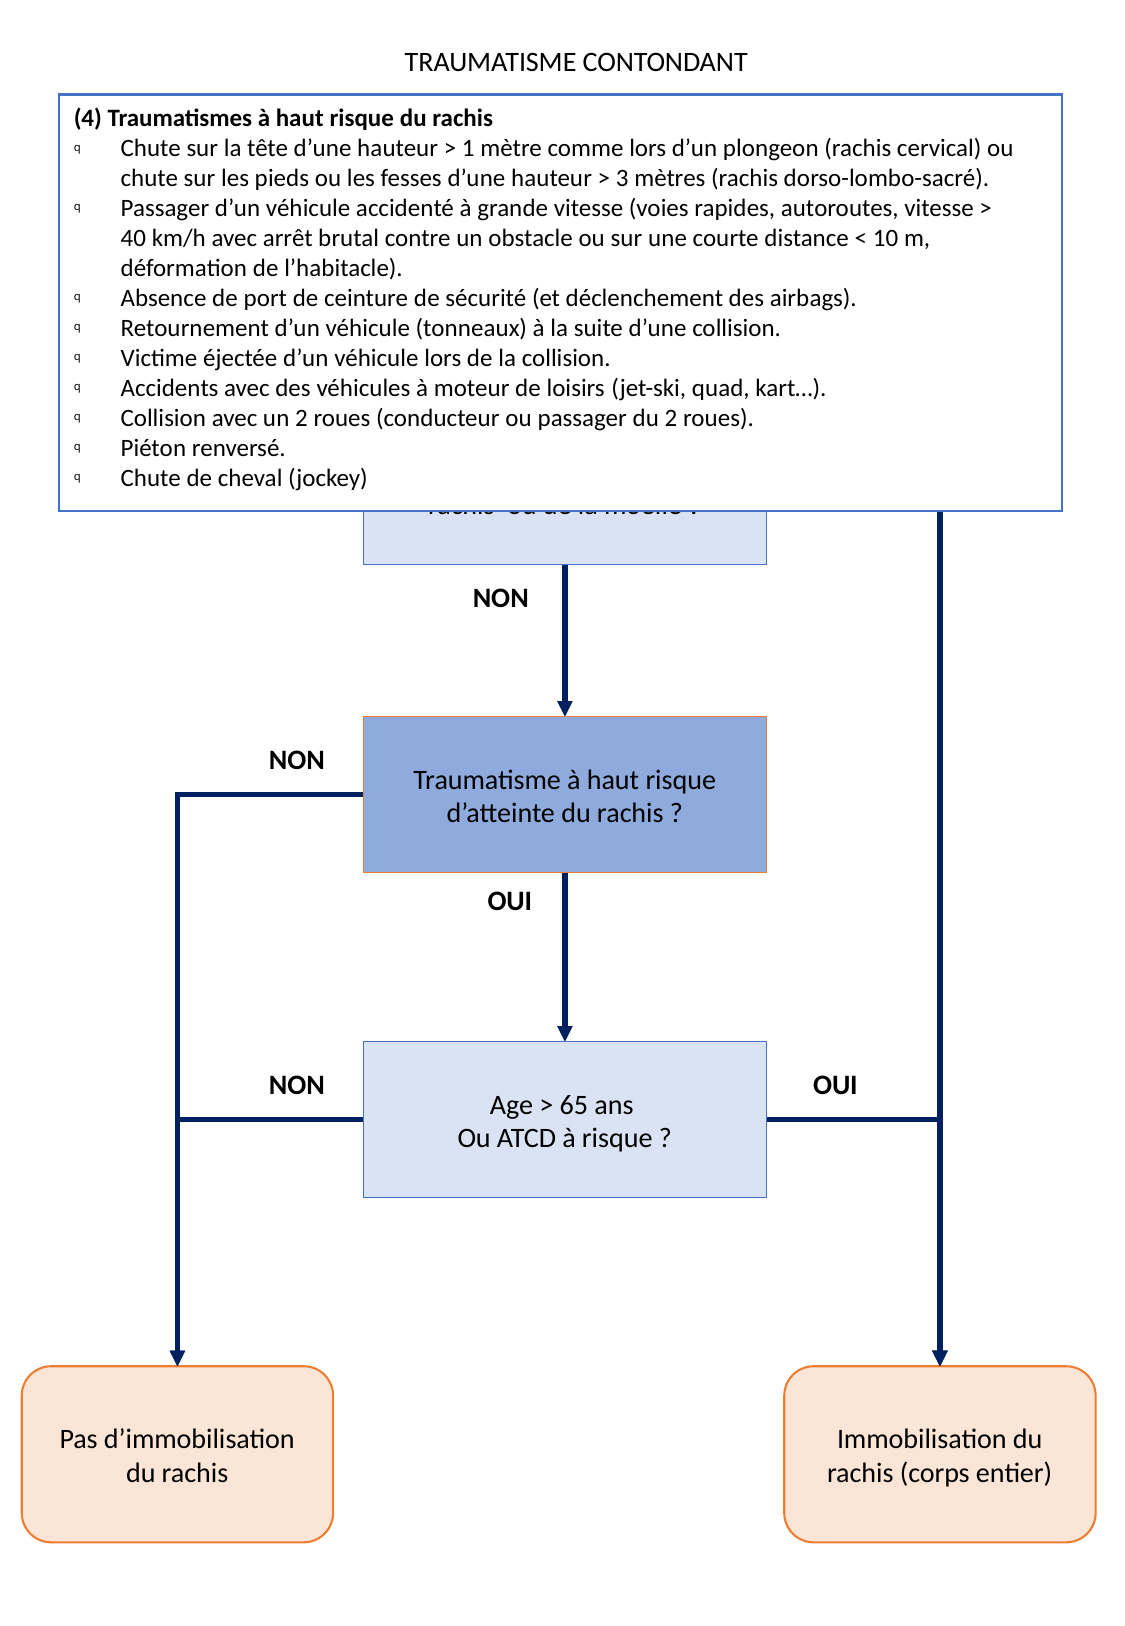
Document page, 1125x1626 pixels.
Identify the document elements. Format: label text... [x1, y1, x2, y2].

text_box OUI [472, 875, 582, 924]
text_box Age > 65 ans Ou ATCD à risque ? [363, 1041, 767, 1198]
text_box Pas d’immobilisation du rachis [21, 1366, 334, 1543]
text_box Présence de signes d’atteinte du rachis ou de la moelle ? [363, 512, 767, 565]
text_box TRAUMATISME CONTONDANT [84, 35, 1068, 85]
text_box OUI [798, 1059, 908, 1108]
text_box NON [254, 734, 363, 783]
text_box NON [458, 571, 562, 621]
text_box (4) Traumatismes à haut risque du rachis Chute sur la tête d’une hauteur > 1 mètre comme lors d’un plongeon (rachis cervical) ou chute sur les pieds ou les fesses d’une hauteur > 3 mètres (rachis dorso-lombo-sacré). Passager d’un véhicule accidenté à grande vitesse (voies rapides, autoroutes, vitesse > 40 km/h avec arrêt brutal contre un obstacle ou sur une courte distance < 10 m, déformation de l’habitacle). Absence de port de ceinture de sécurité (et déclenchement des airbags). Retournement d’un véhicule (tonneaux) à la suite d’une collision. Victime éjectée d’un véhicule lors de la collision. Accidents avec des véhicules à moteur de loisirs (jet-ski, quad, kart…). Collision avec un 2 roues (conducteur ou passager du 2 roues). Piéton renversé. Chute de cheval (jockey) [59, 94, 1062, 512]
text_box NON [254, 1059, 363, 1108]
text_box Traumatisme à haut risque d’atteinte du rachis ? [363, 716, 767, 873]
text_box Immobilisation du rachis (corps entier) [784, 1366, 1096, 1543]
